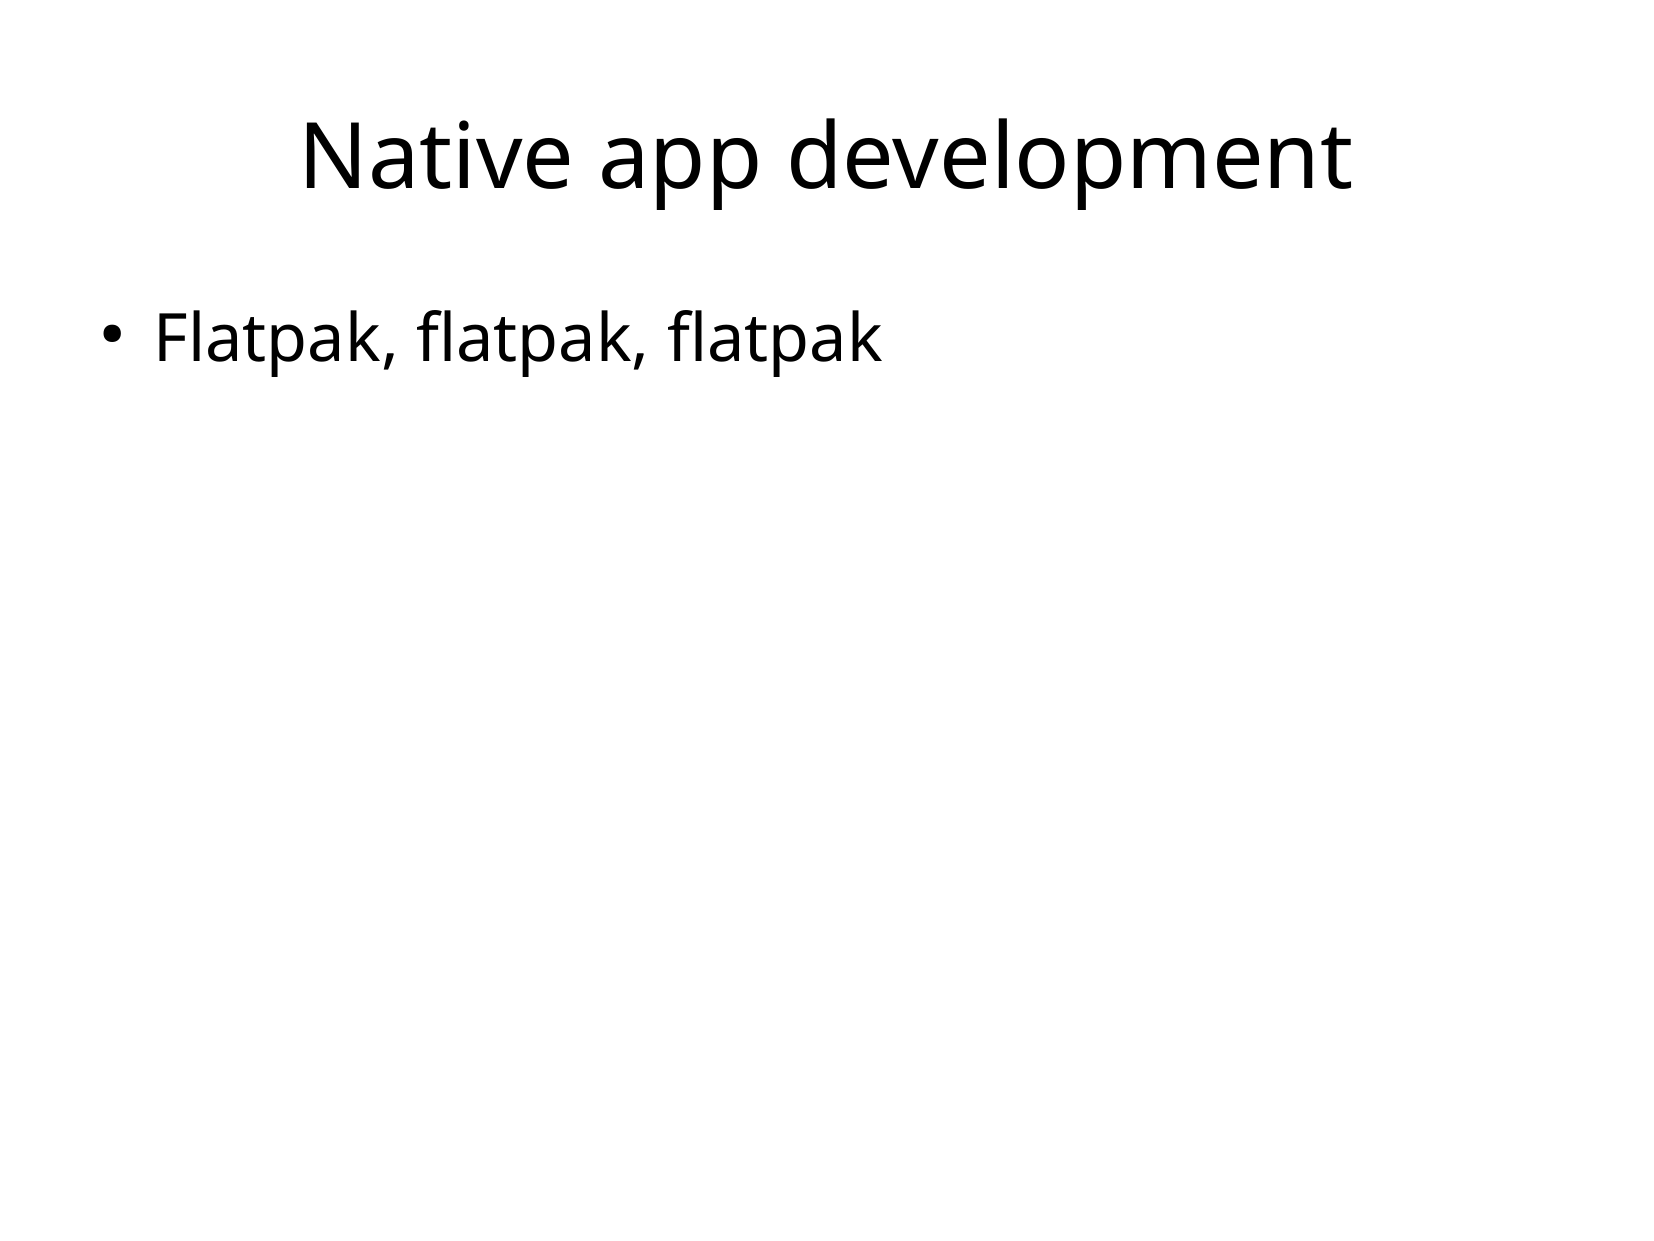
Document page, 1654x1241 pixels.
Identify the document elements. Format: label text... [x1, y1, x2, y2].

list Flatpak, flatpak, flatpak [82, 290, 1571, 1010]
title Native app development [82, 49, 1571, 257]
